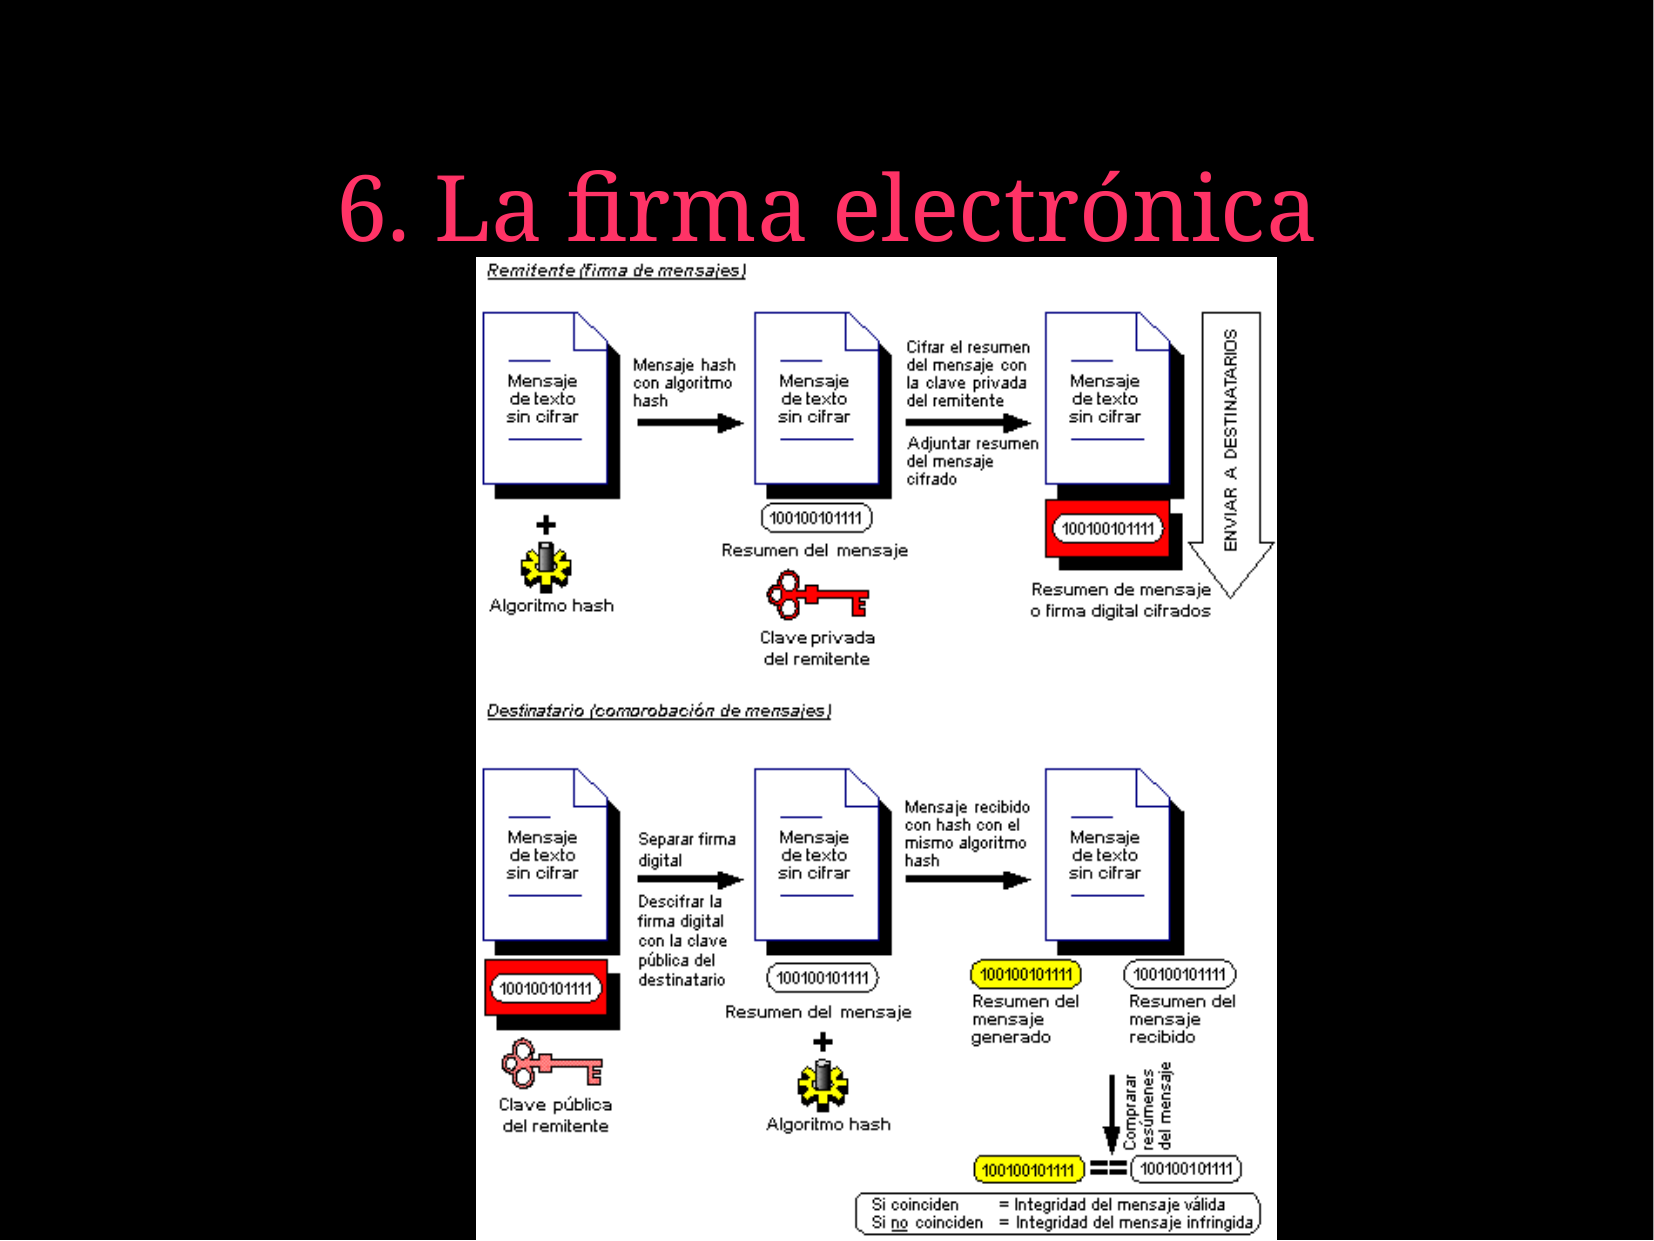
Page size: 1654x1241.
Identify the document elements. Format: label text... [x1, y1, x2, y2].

picture [476, 257, 1277, 1241]
title 6. La firma electrónica [121, 102, 1534, 311]
